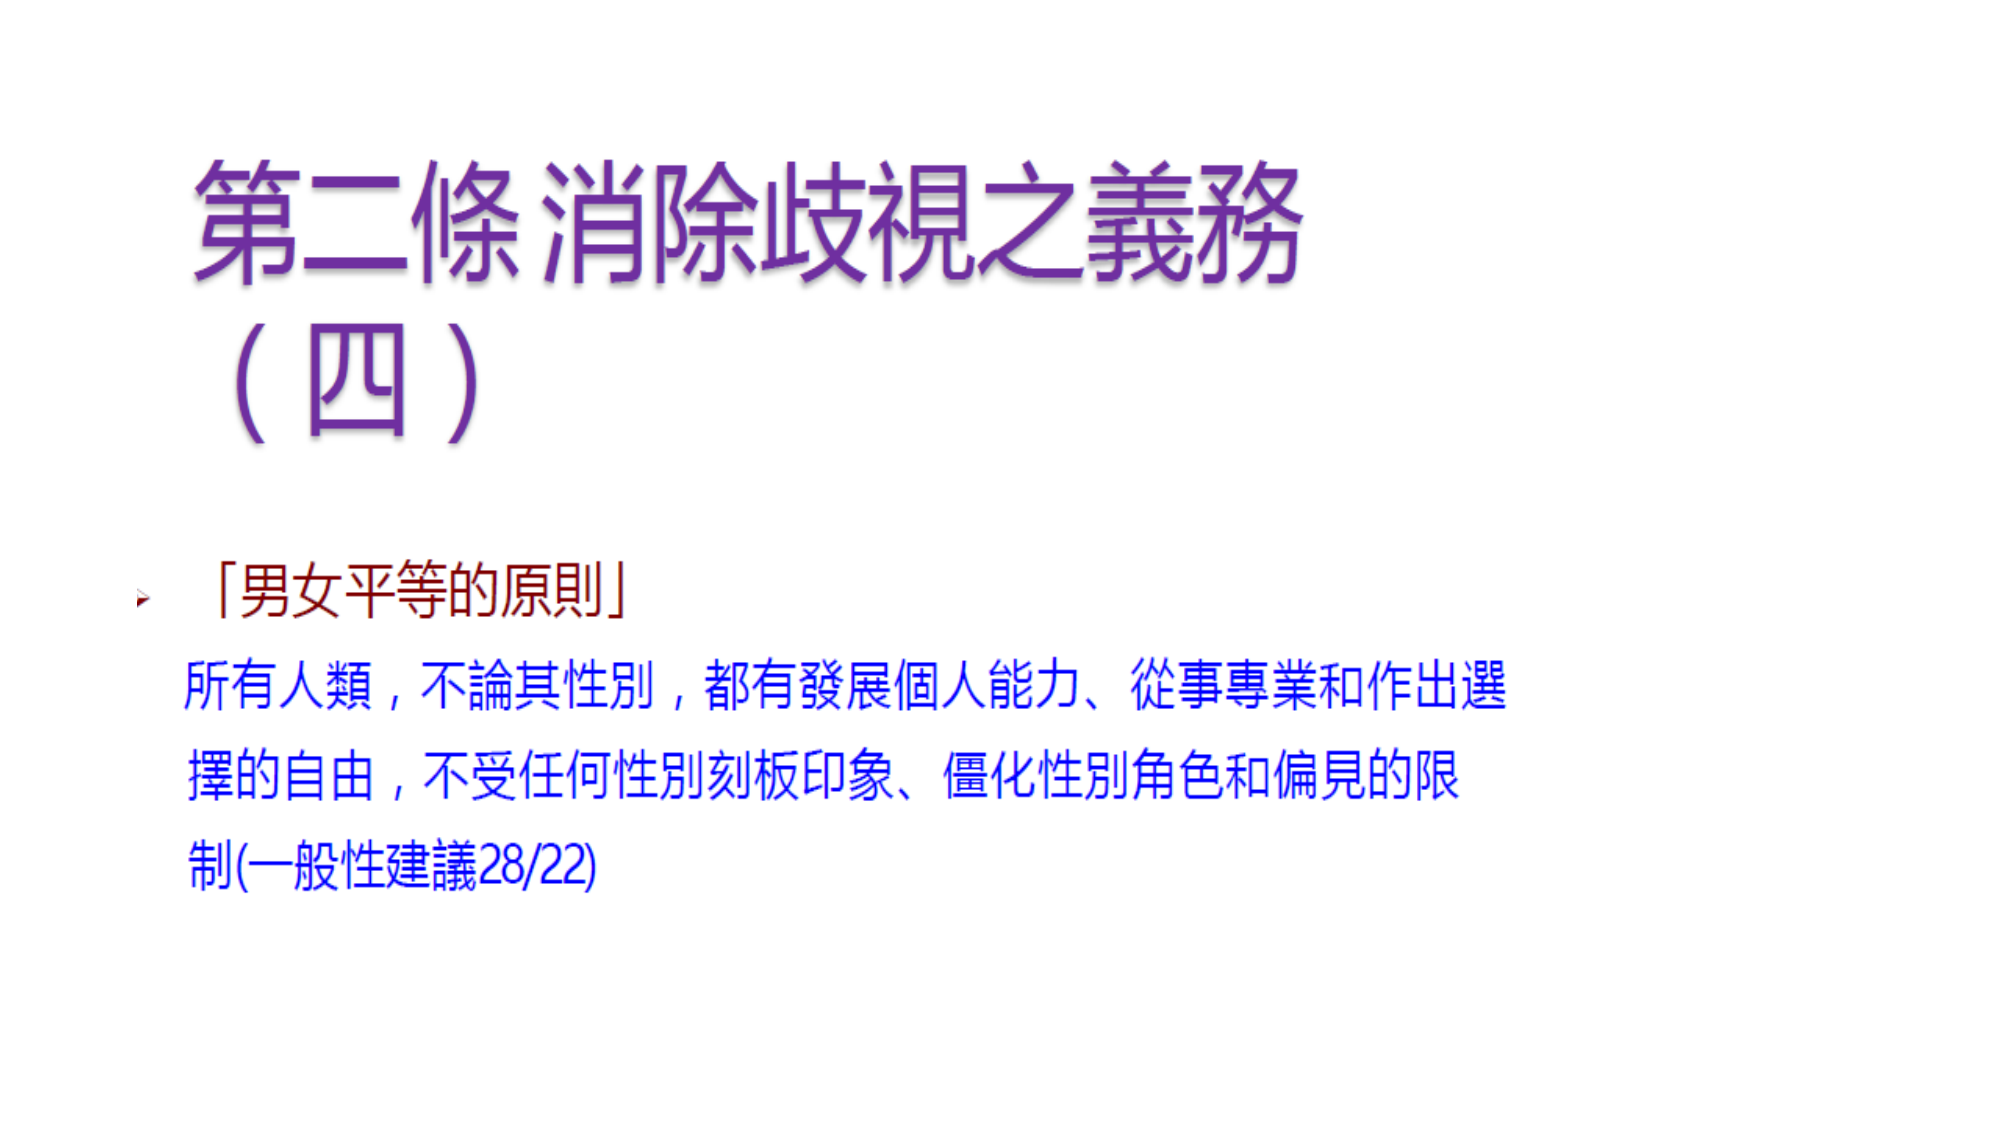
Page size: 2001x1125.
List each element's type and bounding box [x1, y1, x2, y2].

picture [137, 151, 1527, 987]
